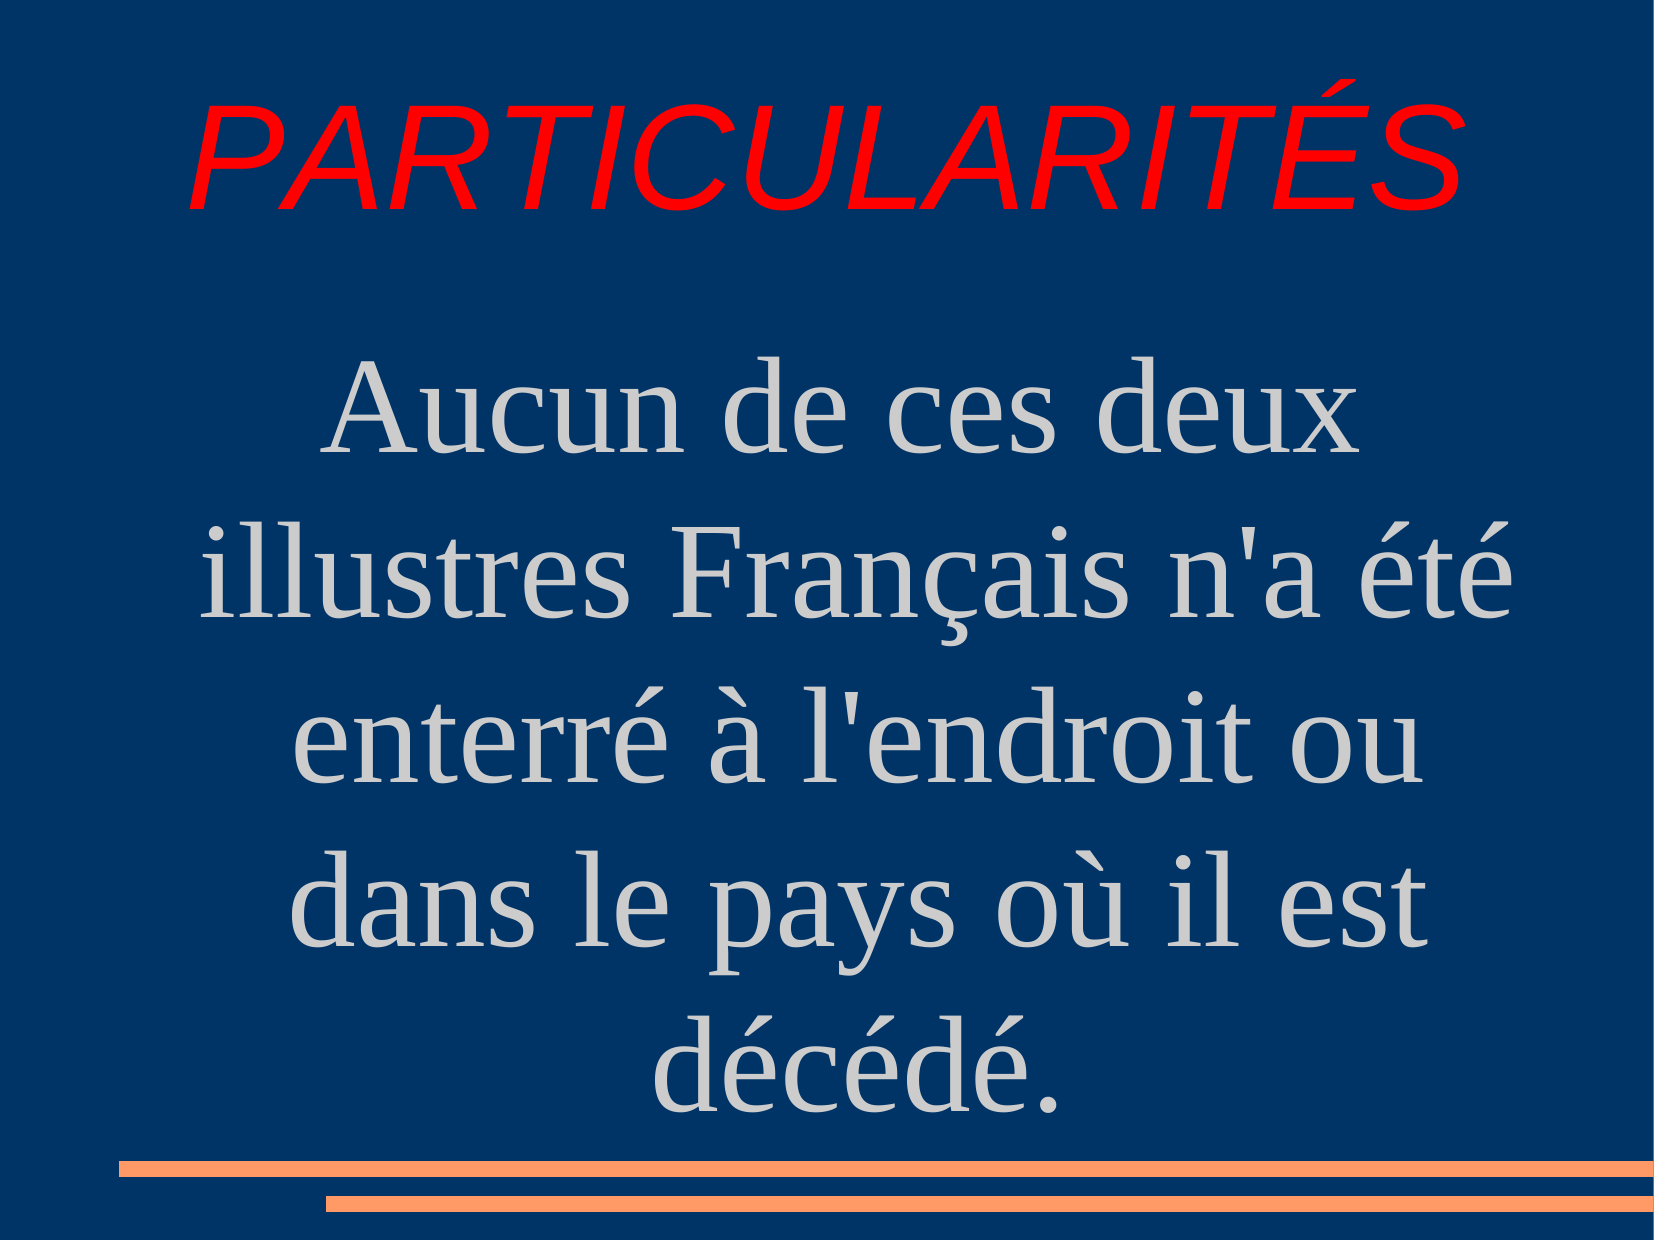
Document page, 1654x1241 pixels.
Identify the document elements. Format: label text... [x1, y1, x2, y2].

title PARTICULARITÉS [121, 58, 1534, 241]
subtitle Aucun de ces deux illustres Français n'a été enterré à l'endroit ou dans le pays où il est décédé. [121, 310, 1561, 1144]
